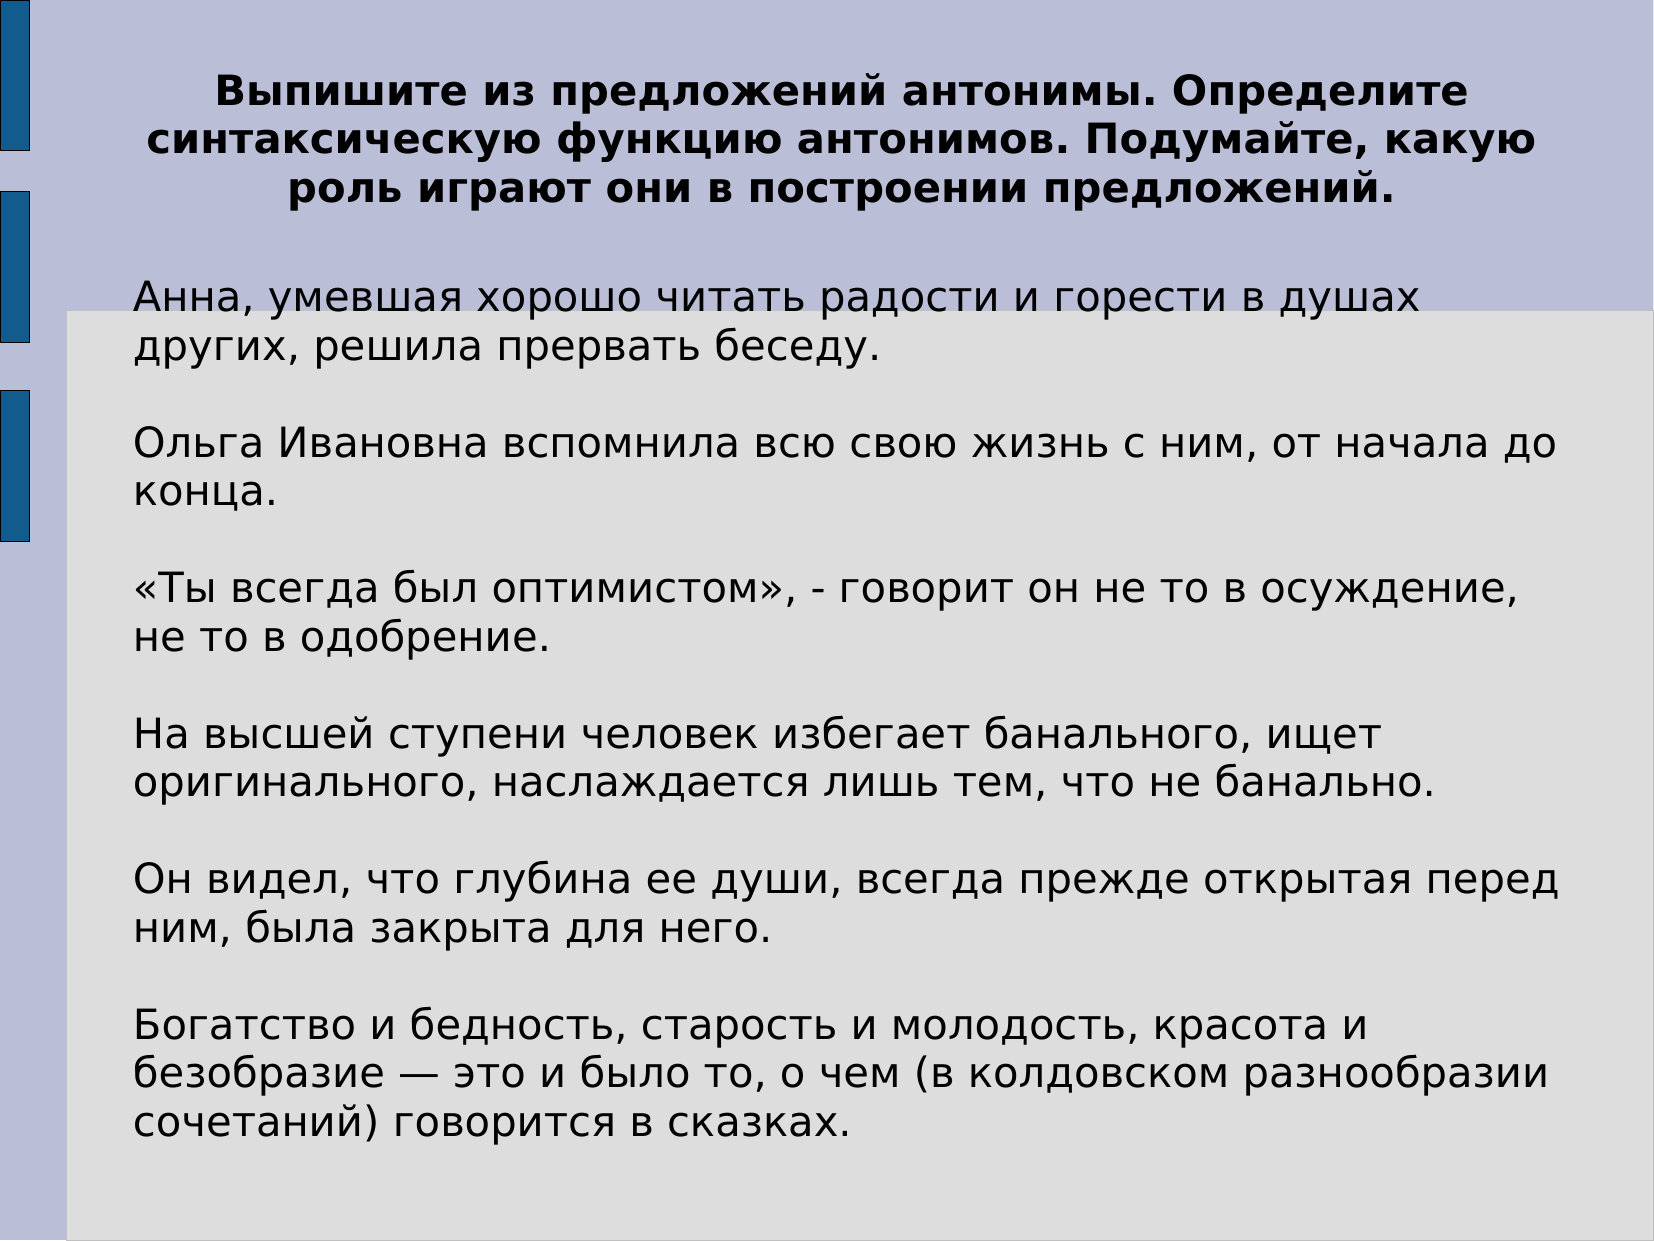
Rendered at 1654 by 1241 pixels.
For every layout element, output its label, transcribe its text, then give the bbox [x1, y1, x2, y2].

text_box Выпишите из предложений антонимы. Определите синтаксическую функцию антонимов. Подумайте, какую роль играют они в построении предложений. [118, 59, 1565, 220]
text_box Анна, умевшая хорошо читать радости и горести в душах других, решила прервать беседу. Ольга Ивановна вспомнила всю свою жизнь с ним, от начала до конца. «Ты всегда был оптимистом», - говорит он не то в осуждение, не то в одобрение. На высшей ступени человек избегает банального, ищет оригинального, наслаждается лишь тем, что не банально. Он видел, что глубина ее души, всегда прежде открытая перед ним, была закрыта для него. Богатство и бедность, старость и молодость, красота и безобразие — это и было то, о чем (в колдовском разнообразии сочетаний) говорится в сказках. [118, 265, 1595, 1154]
